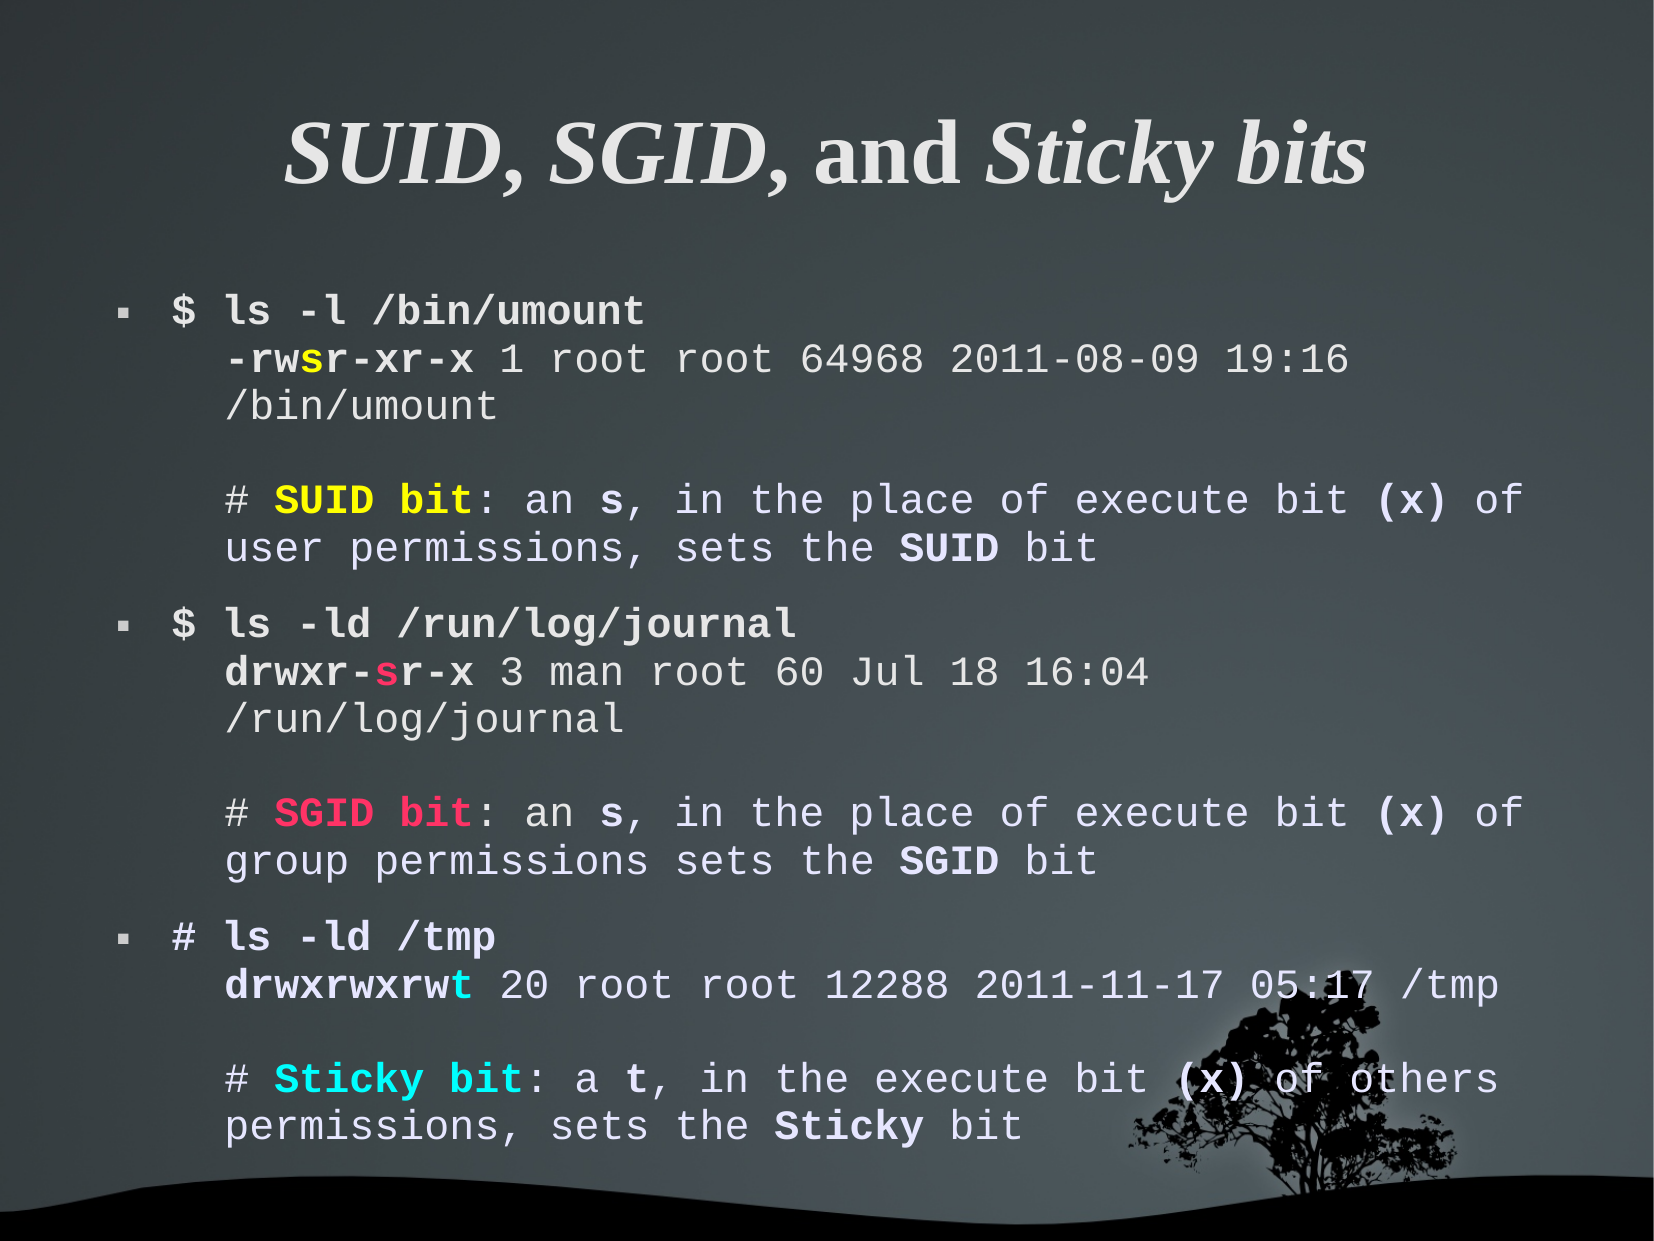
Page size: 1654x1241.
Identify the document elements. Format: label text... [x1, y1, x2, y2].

list $ ls -l /bin/umount -rwsr-xr-x 1 root root 64968 2011-08-09 19:16 /bin/umount # SUID bit: an s, in the place of execute bit (x) of user permissions, sets the SUID bit $ ls -ld /run/log/journal drwxr-sr-x 3 man root 60 Jul 18 16:04 /run/log/journal # SGID bit: an s, in the place of execute bit (x) of group permissions sets the SGID bit # ls -ld /tmp drwxrwxrwt 20 root root 12288 2011-11-17 05:17 /tmp # Sticky bit: a t, in the execute bit (x) of others permissions, sets the Sticky bit [82, 290, 1571, 1179]
title SUID, SGID, and Sticky bits [82, 49, 1571, 257]
picture [0, 0, 1654, 1241]
